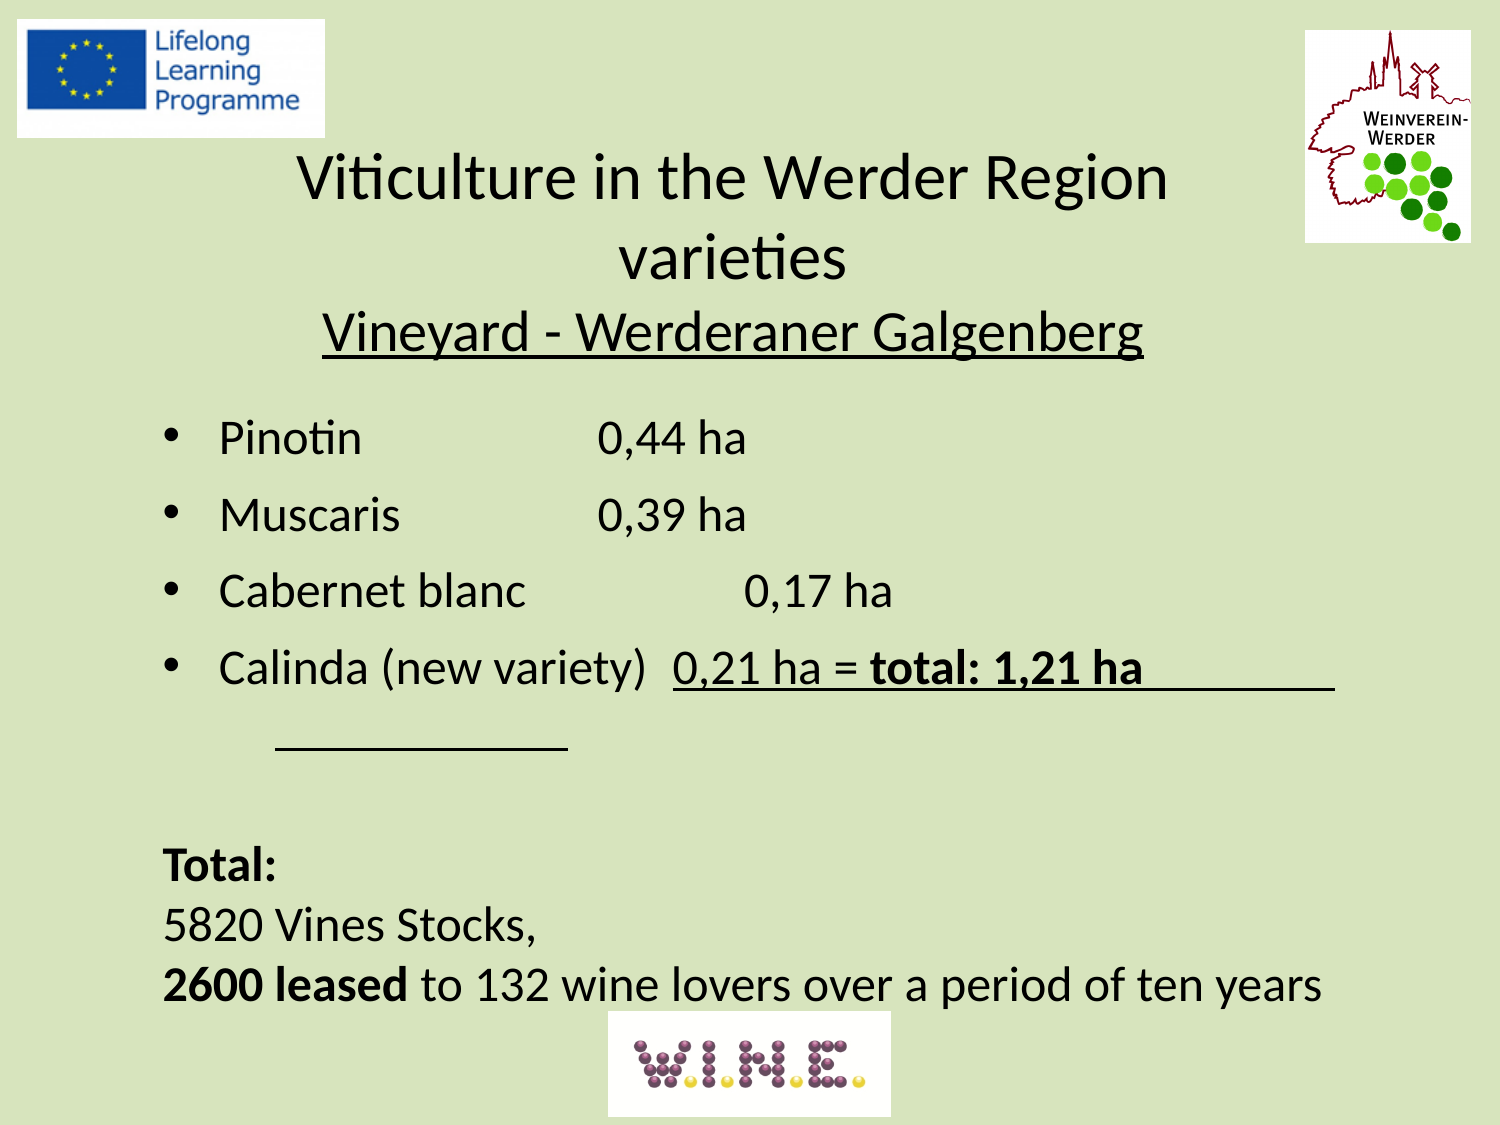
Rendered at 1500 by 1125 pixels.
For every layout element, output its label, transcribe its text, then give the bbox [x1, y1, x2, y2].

picture [17, 19, 325, 138]
picture [1305, 30, 1471, 243]
text_box Pinotin 0,44 ha Muscaris 0,39 ha Cabernet blanc 0,17 ha Calinda (new variety) 0,21 ha = total: 1,21 ha Total: 5820 Vines Stocks, 2600 leased to 132 wine lovers over a period of ten years [147, 397, 1353, 1005]
picture [608, 1011, 891, 1117]
text_box Viticulture in the Werder Region varieties Vineyard - Werderaner Galgenberg [88, 125, 1378, 303]
